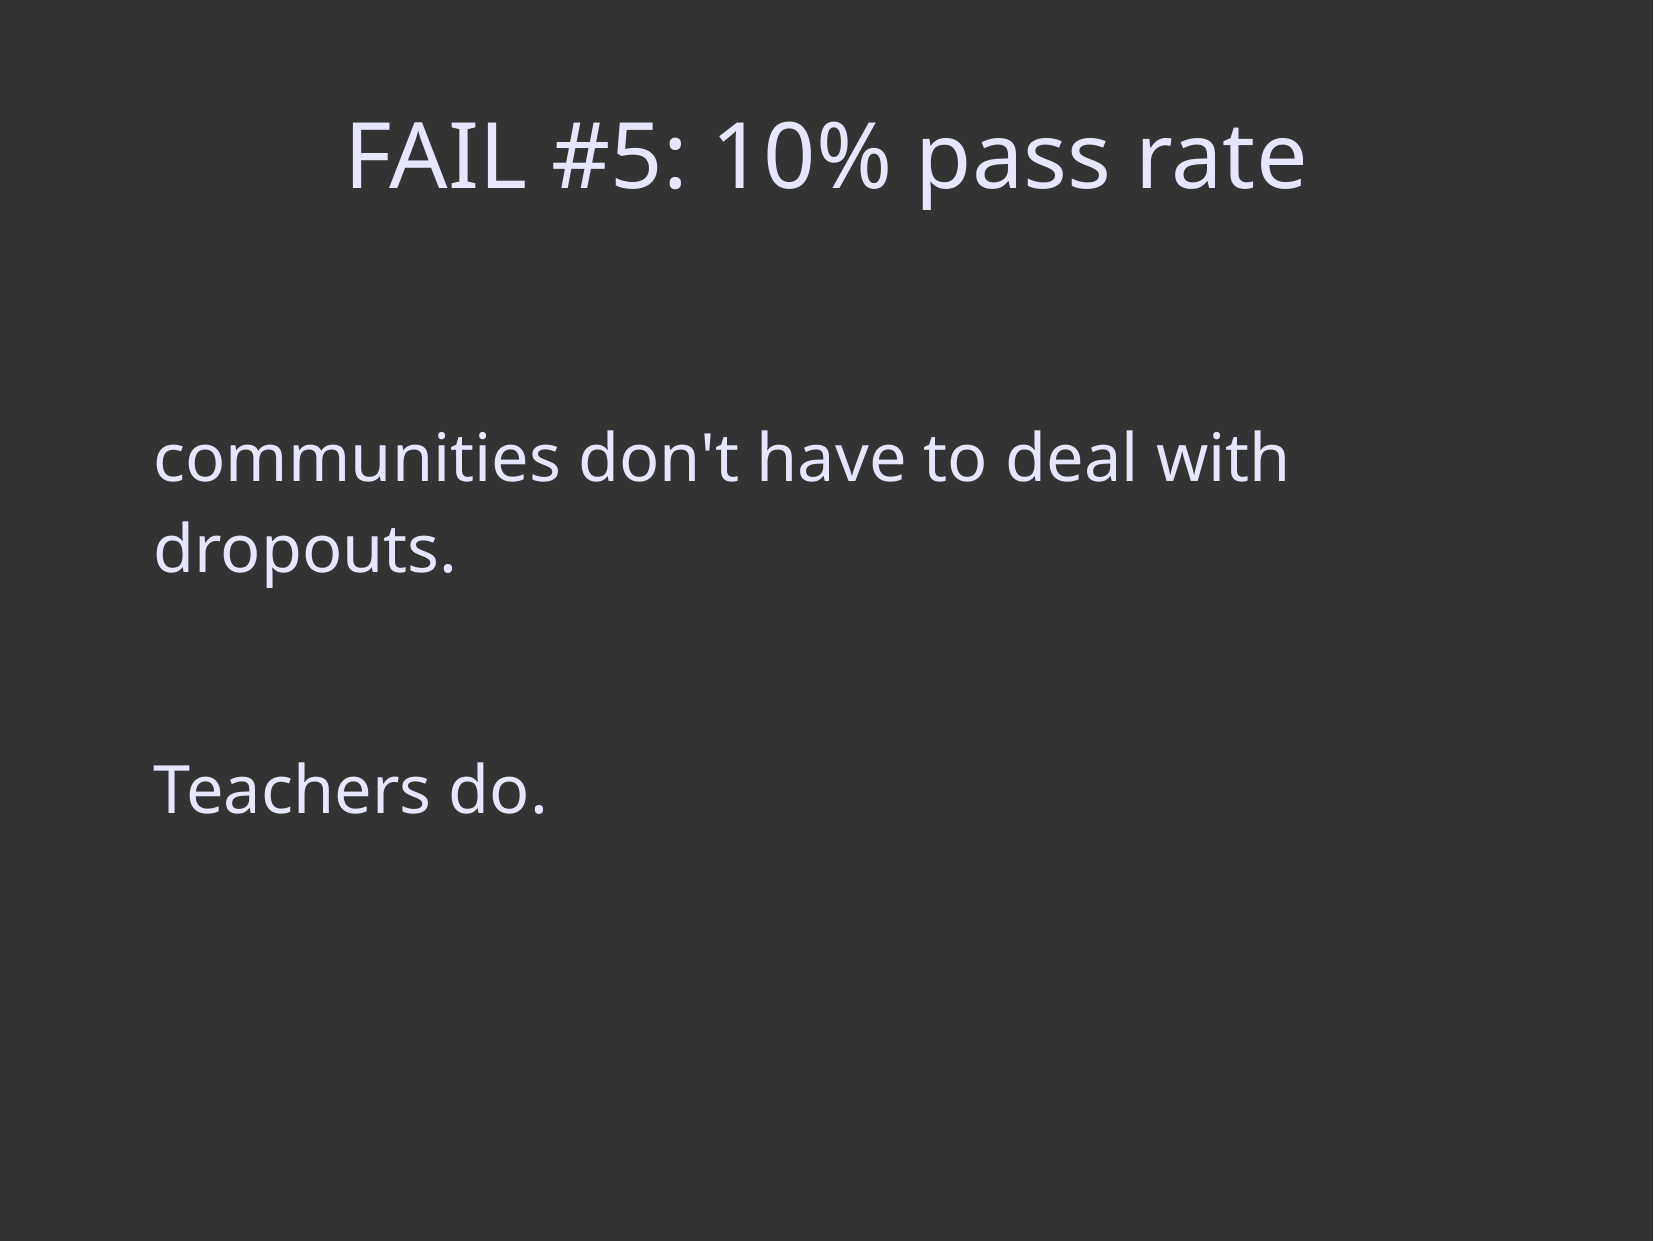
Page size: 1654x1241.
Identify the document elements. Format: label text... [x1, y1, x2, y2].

list communities don't have to deal with dropouts. Teachers do. [82, 290, 1571, 1109]
title FAIL #5: 10% pass rate [82, 27, 1571, 279]
